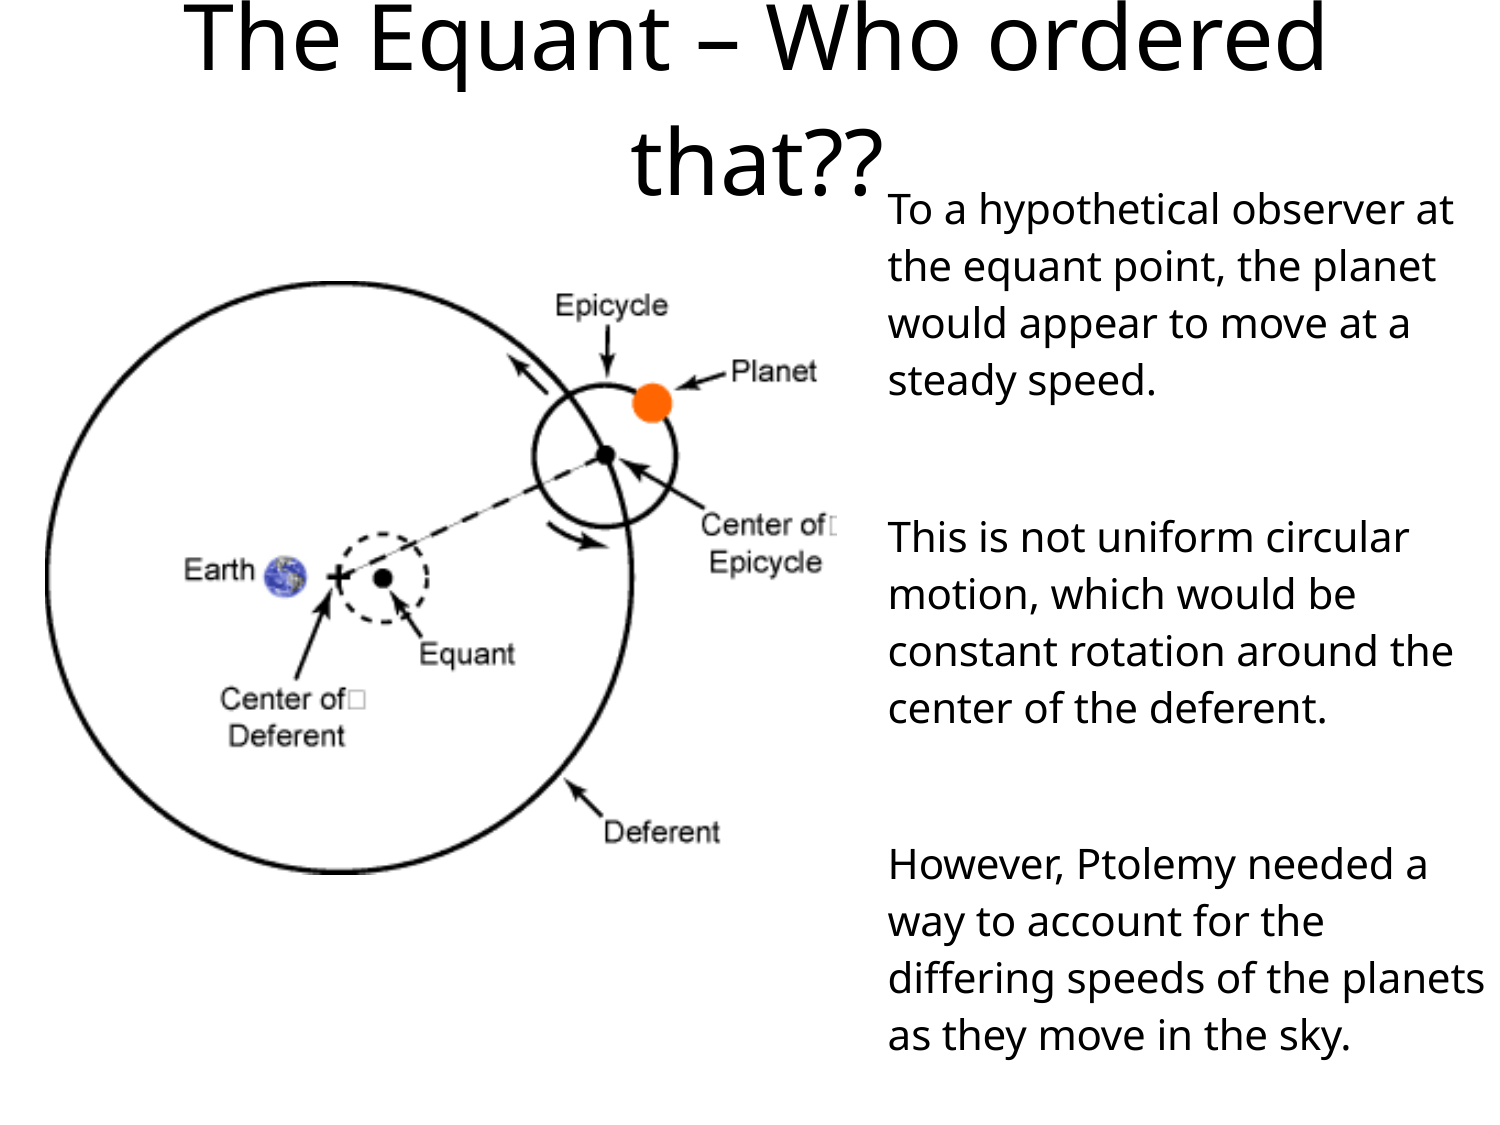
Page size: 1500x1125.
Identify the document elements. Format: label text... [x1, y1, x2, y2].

list To a hypothetical observer at the equant point, the planet would appear to move at a steady speed. This is not uniform circular motion, which would be constant rotation around the center of the deferent. However, Ptolemy needed a way to account for the differing speeds of the planets as they move in the sky. [887, 179, 1492, 1096]
picture [45, 281, 837, 875]
title The Equant – Who ordered that?? [60, 43, 1456, 152]
